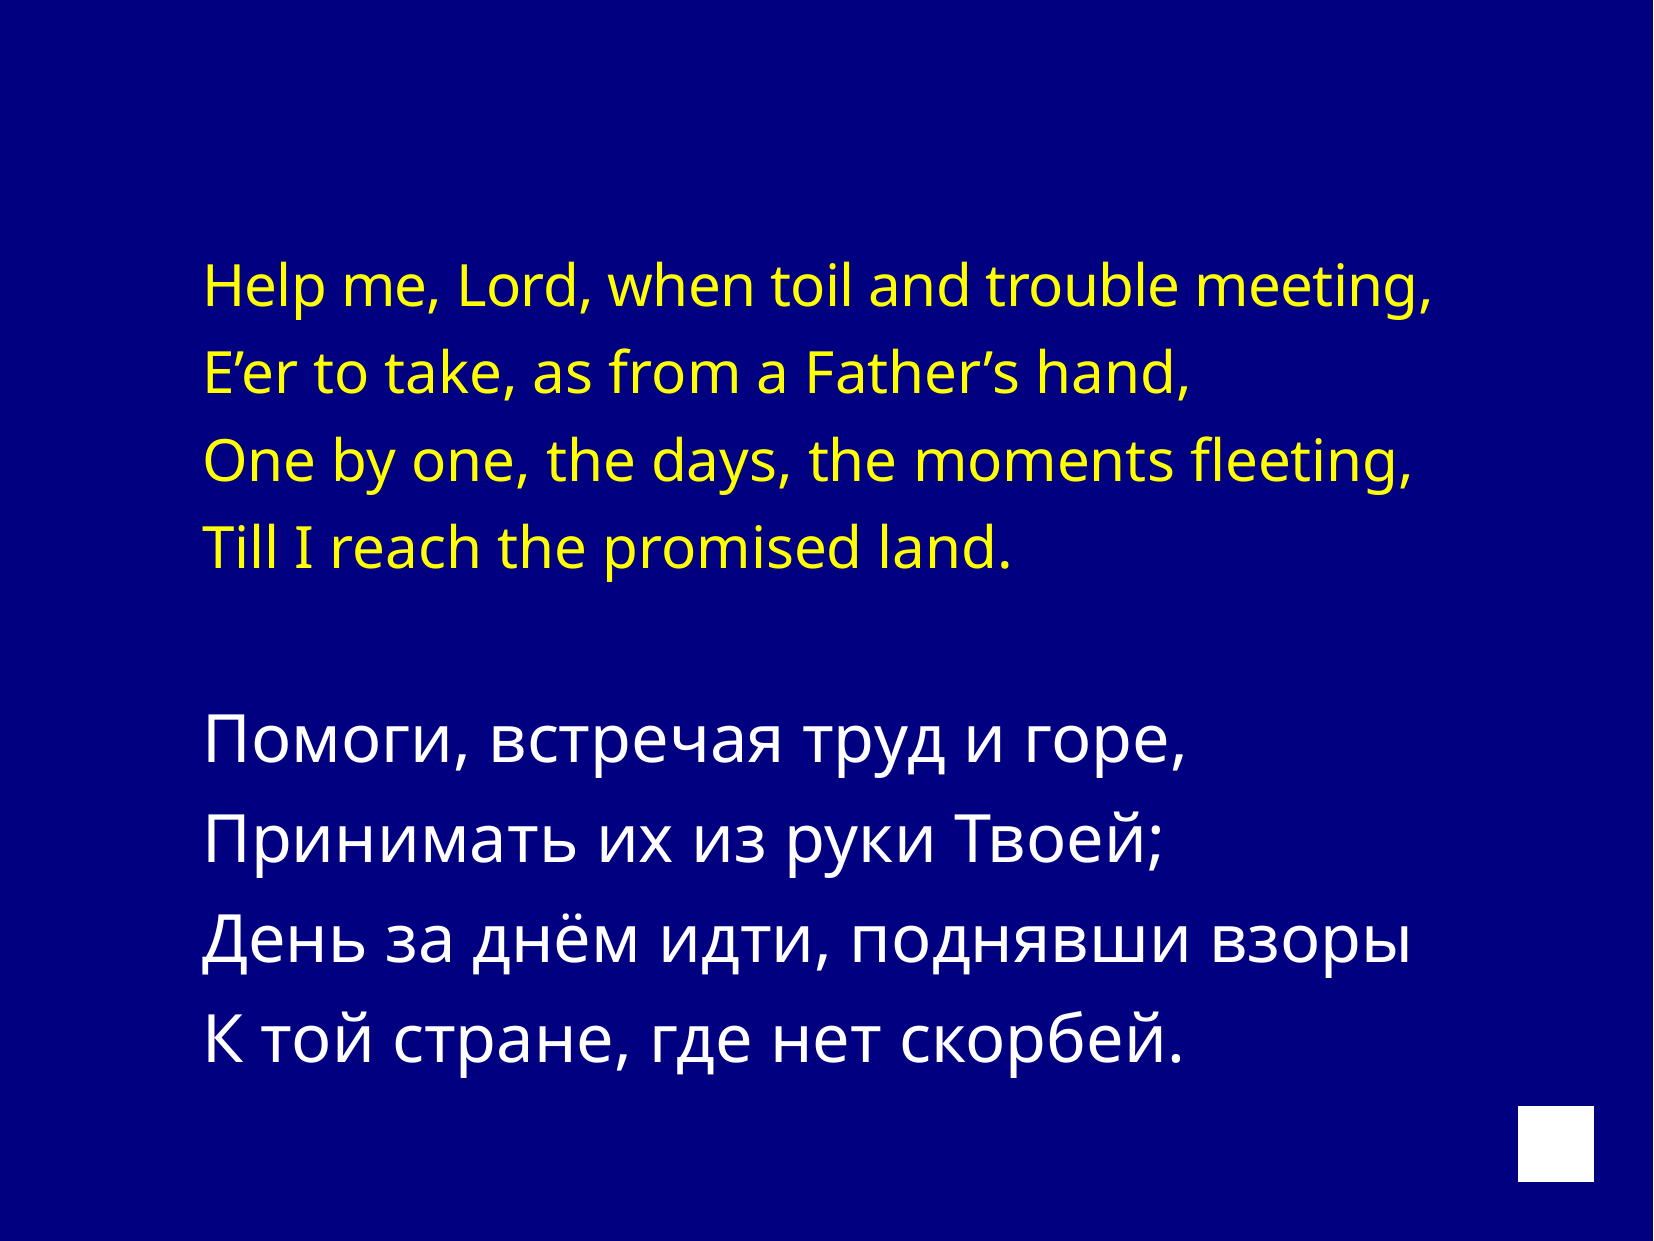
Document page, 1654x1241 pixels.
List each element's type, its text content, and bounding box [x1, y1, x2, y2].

text_box Help me, Lord, when toil and trouble meeting, E’er to take, as from a Father’s hand, One by one, the days, the moments fleeting, Till I reach the promised land. [75, 150, 1651, 638]
text_box Помоги, встречая труд и горе, Принимать их из руки Твоей; День за днём идти, поднявши взоры К той стране, где нет скорбей. [75, 675, 1576, 1163]
text_box [1518, 1106, 1594, 1182]
